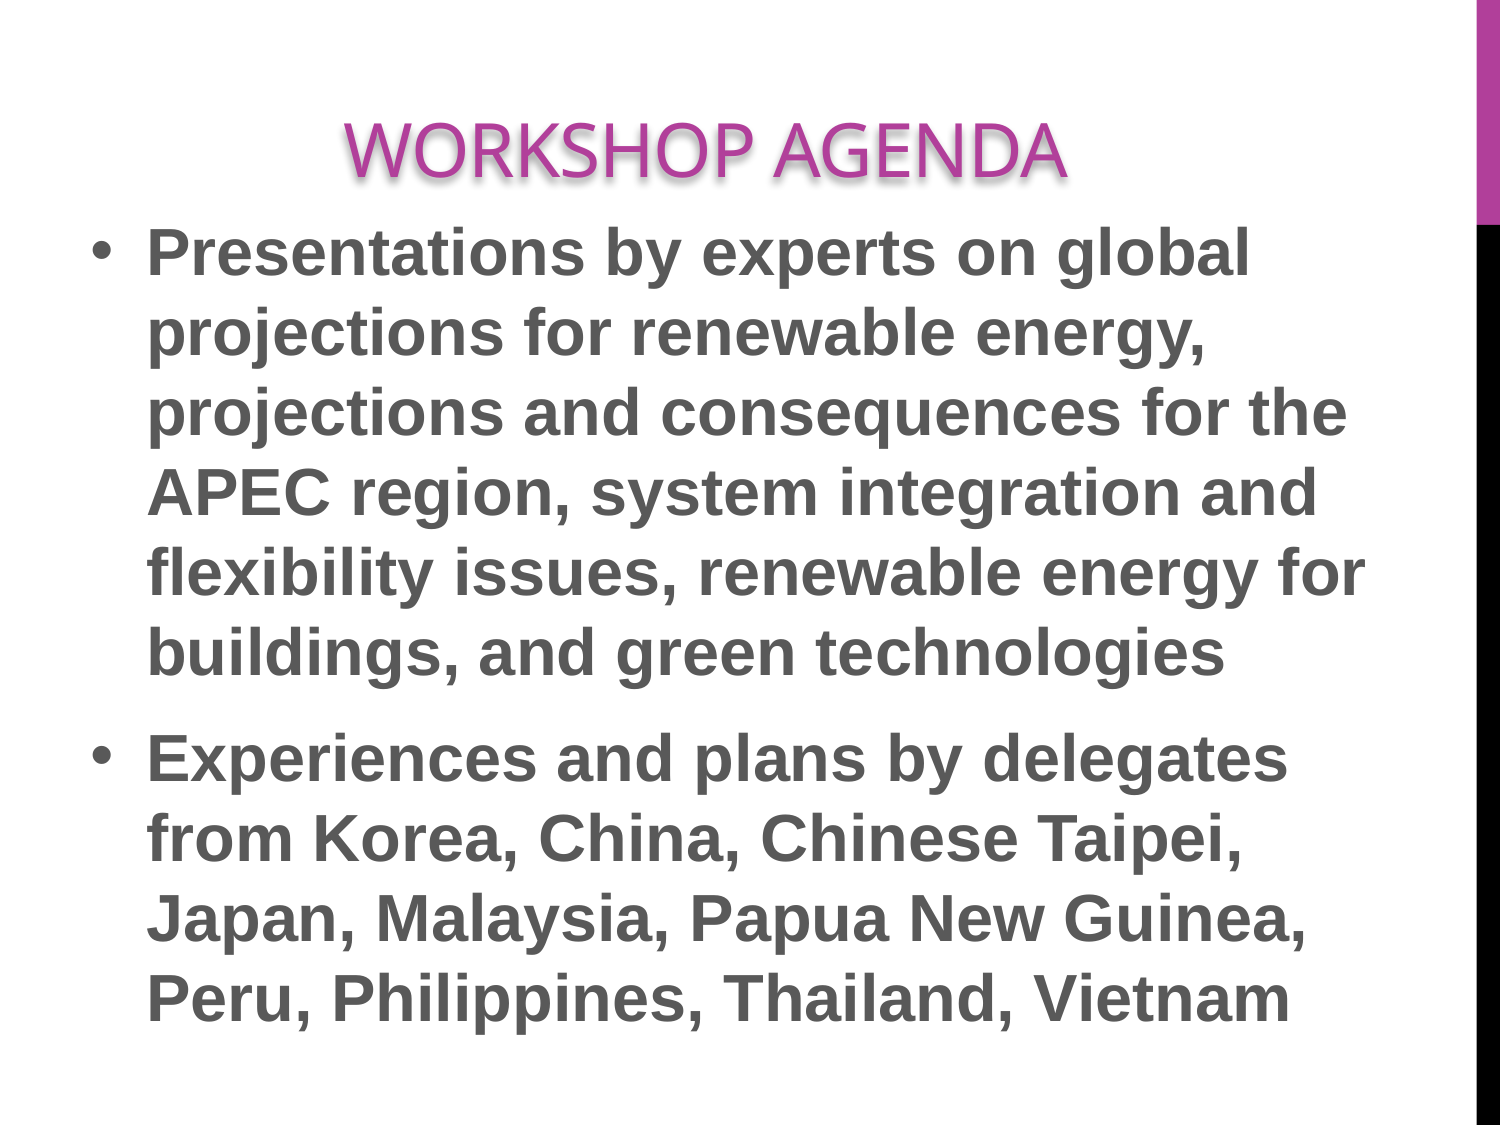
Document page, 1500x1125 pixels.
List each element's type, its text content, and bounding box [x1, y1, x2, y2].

list Presentations by experts on global projections for renewable energy, projections and consequences for the APEC region, system integration and flexibility issues, renewable energy for buildings, and green technologies Experiences and plans by delegates from Korea, China, Chinese Taipei, Japan, Malaysia, Papua New Guinea, Peru, Philippines, Thailand, Vietnam [75, 201, 1438, 919]
title Workshop agenda [75, 0, 1338, 200]
